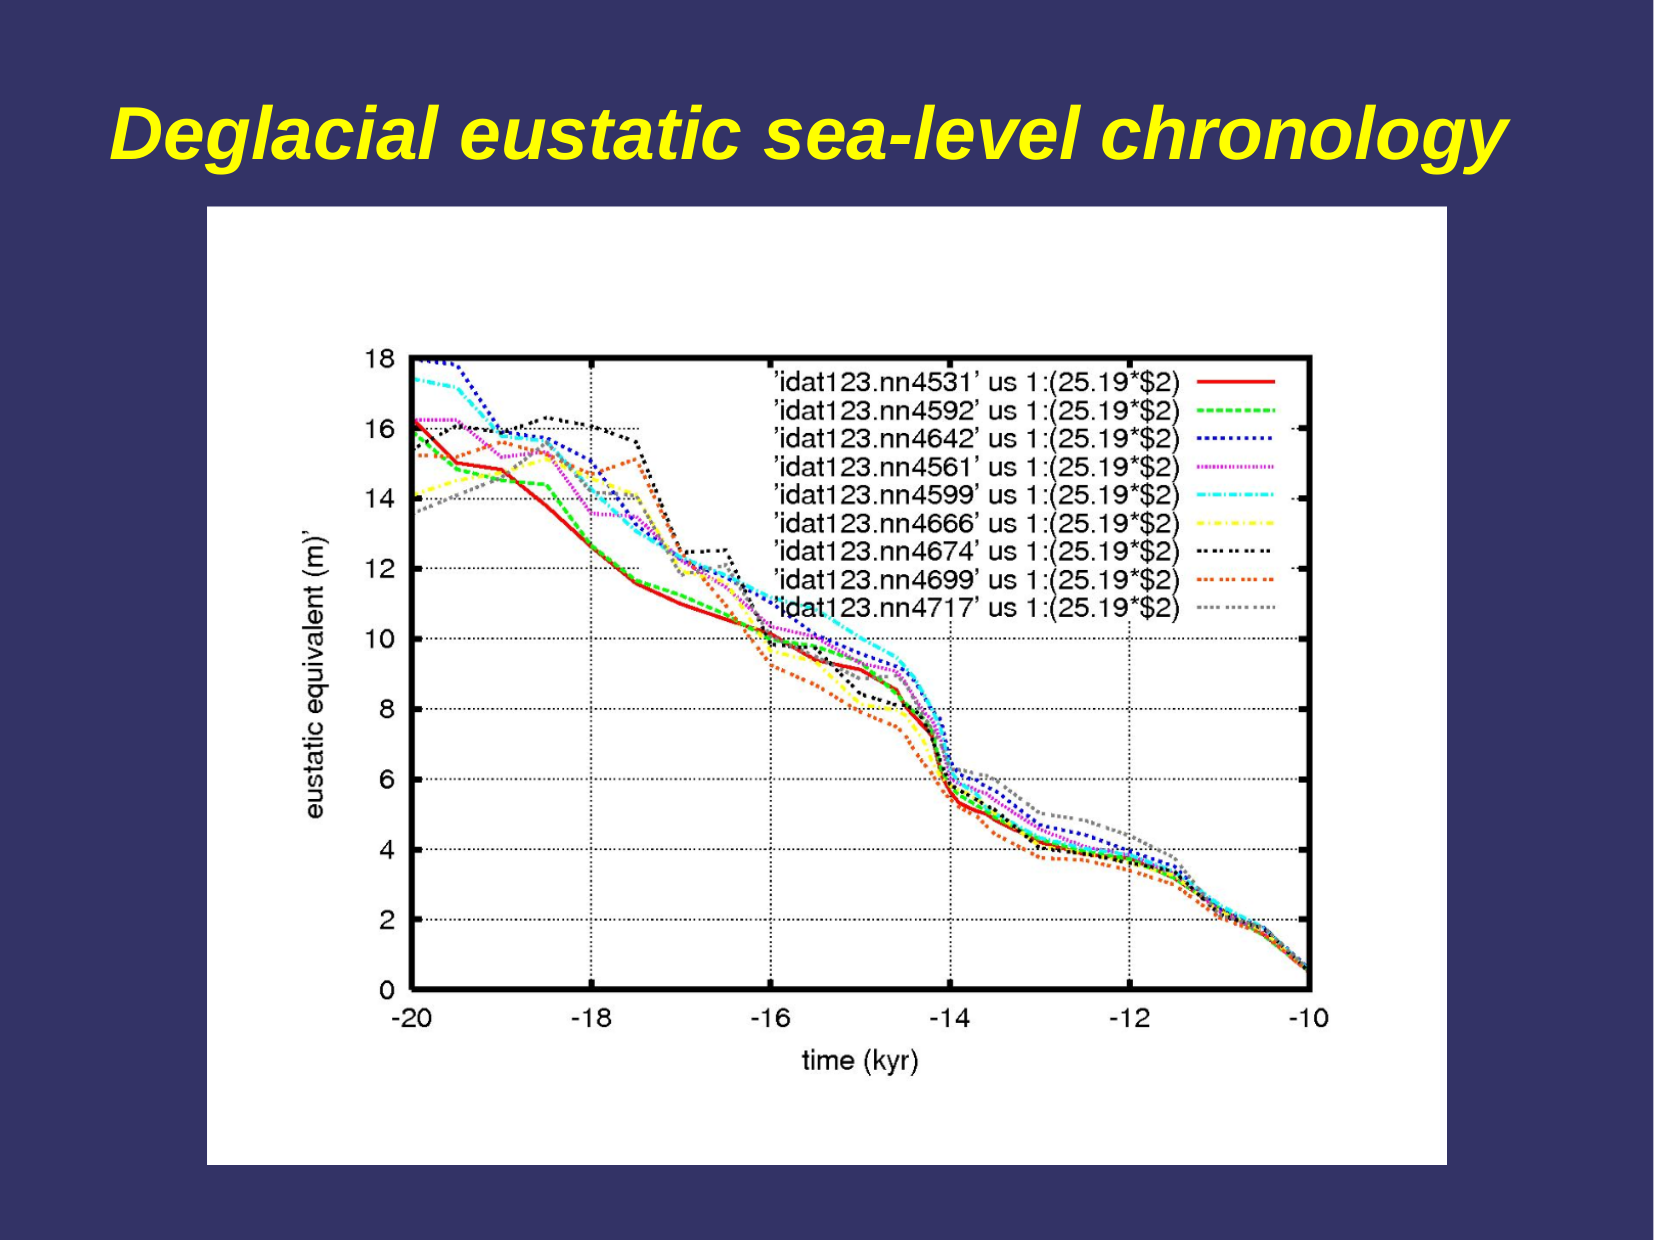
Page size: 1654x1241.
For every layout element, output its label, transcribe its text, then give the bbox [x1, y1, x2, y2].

title Deglacial eustatic sea-level chronology [103, 49, 1516, 224]
picture [206, 206, 1447, 1165]
